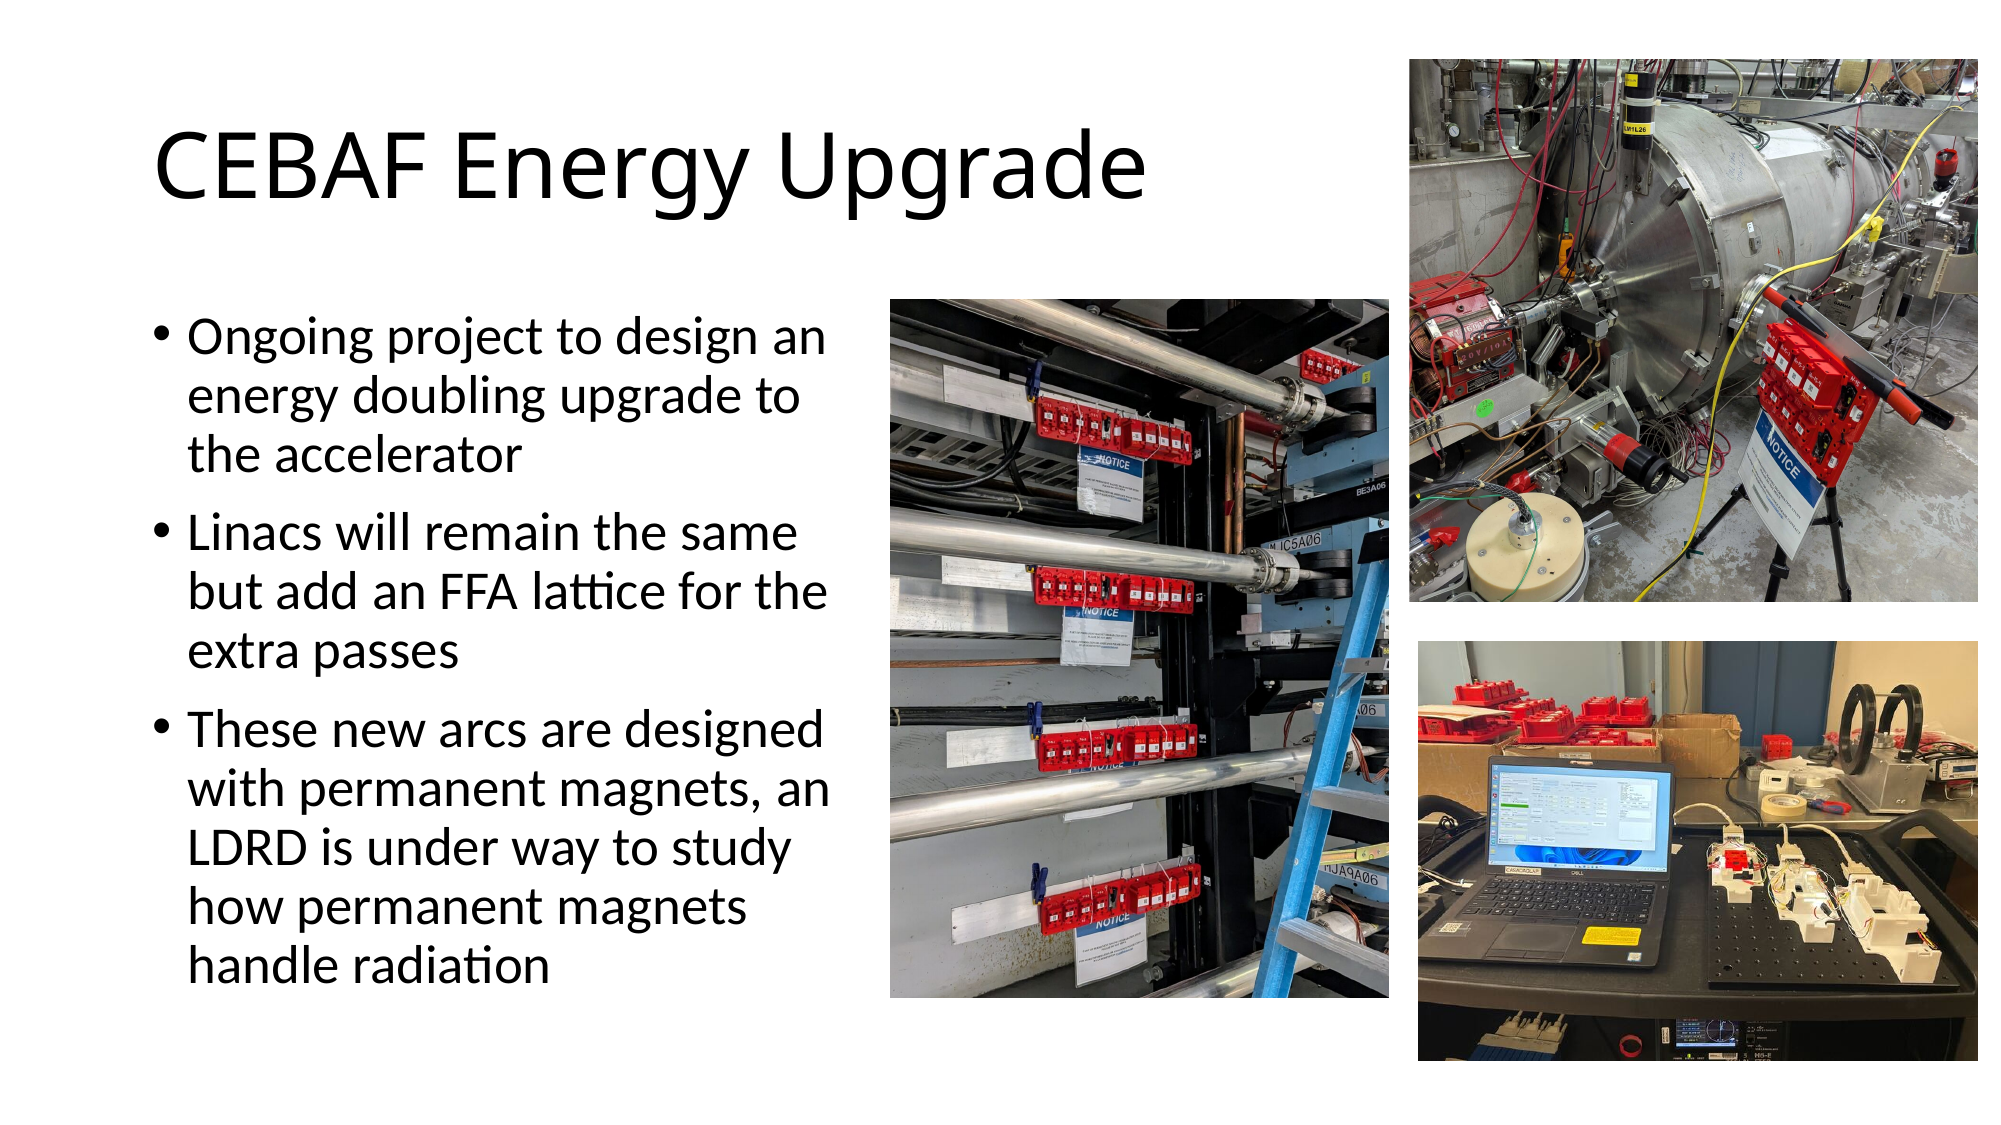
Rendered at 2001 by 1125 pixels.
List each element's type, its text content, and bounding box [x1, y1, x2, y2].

title CEBAF Energy Upgrade [137, 59, 1409, 278]
picture [1418, 641, 1978, 1061]
picture [890, 299, 1389, 998]
picture [1409, 59, 1978, 602]
list Ongoing project to design an energy doubling upgrade to the accelerator Linacs will remain the same but add an FFA lattice for the extra passes These new arcs are designed with permanent magnets, an LDRD is under way to study how permanent magnets handle radiation [137, 299, 877, 1014]
